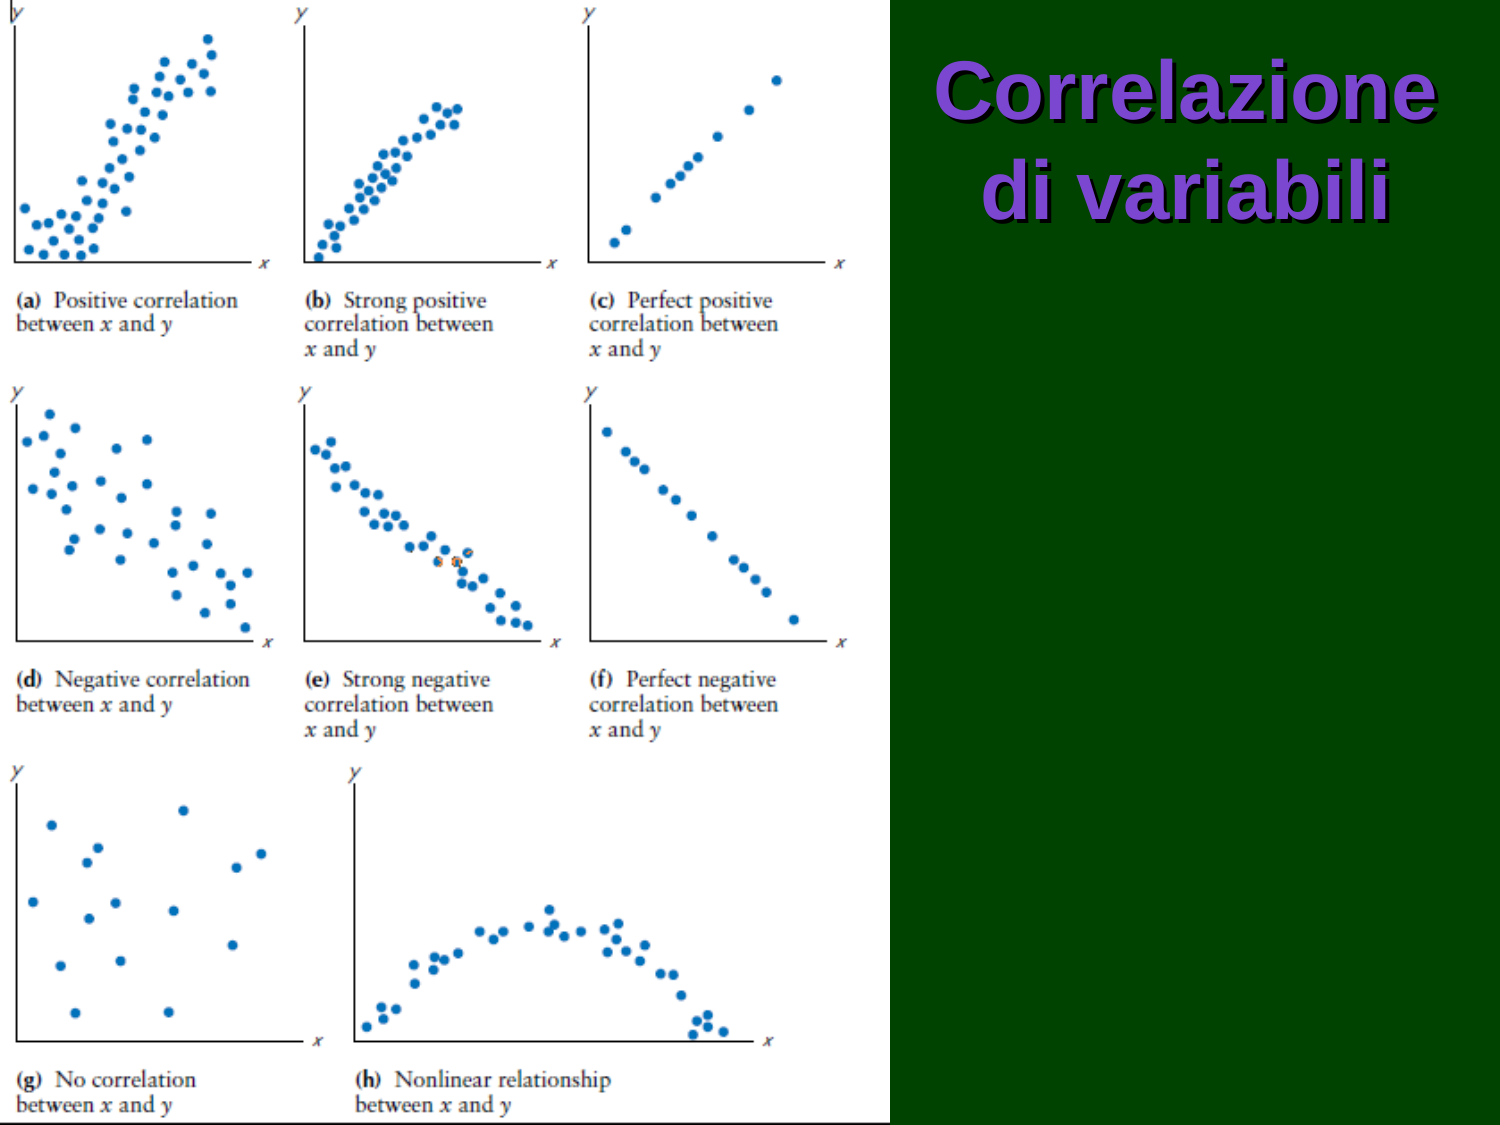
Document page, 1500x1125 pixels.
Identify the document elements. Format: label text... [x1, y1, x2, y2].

title Correlazione di variabili [890, 28, 1500, 245]
chart [0, 0, 890, 1125]
